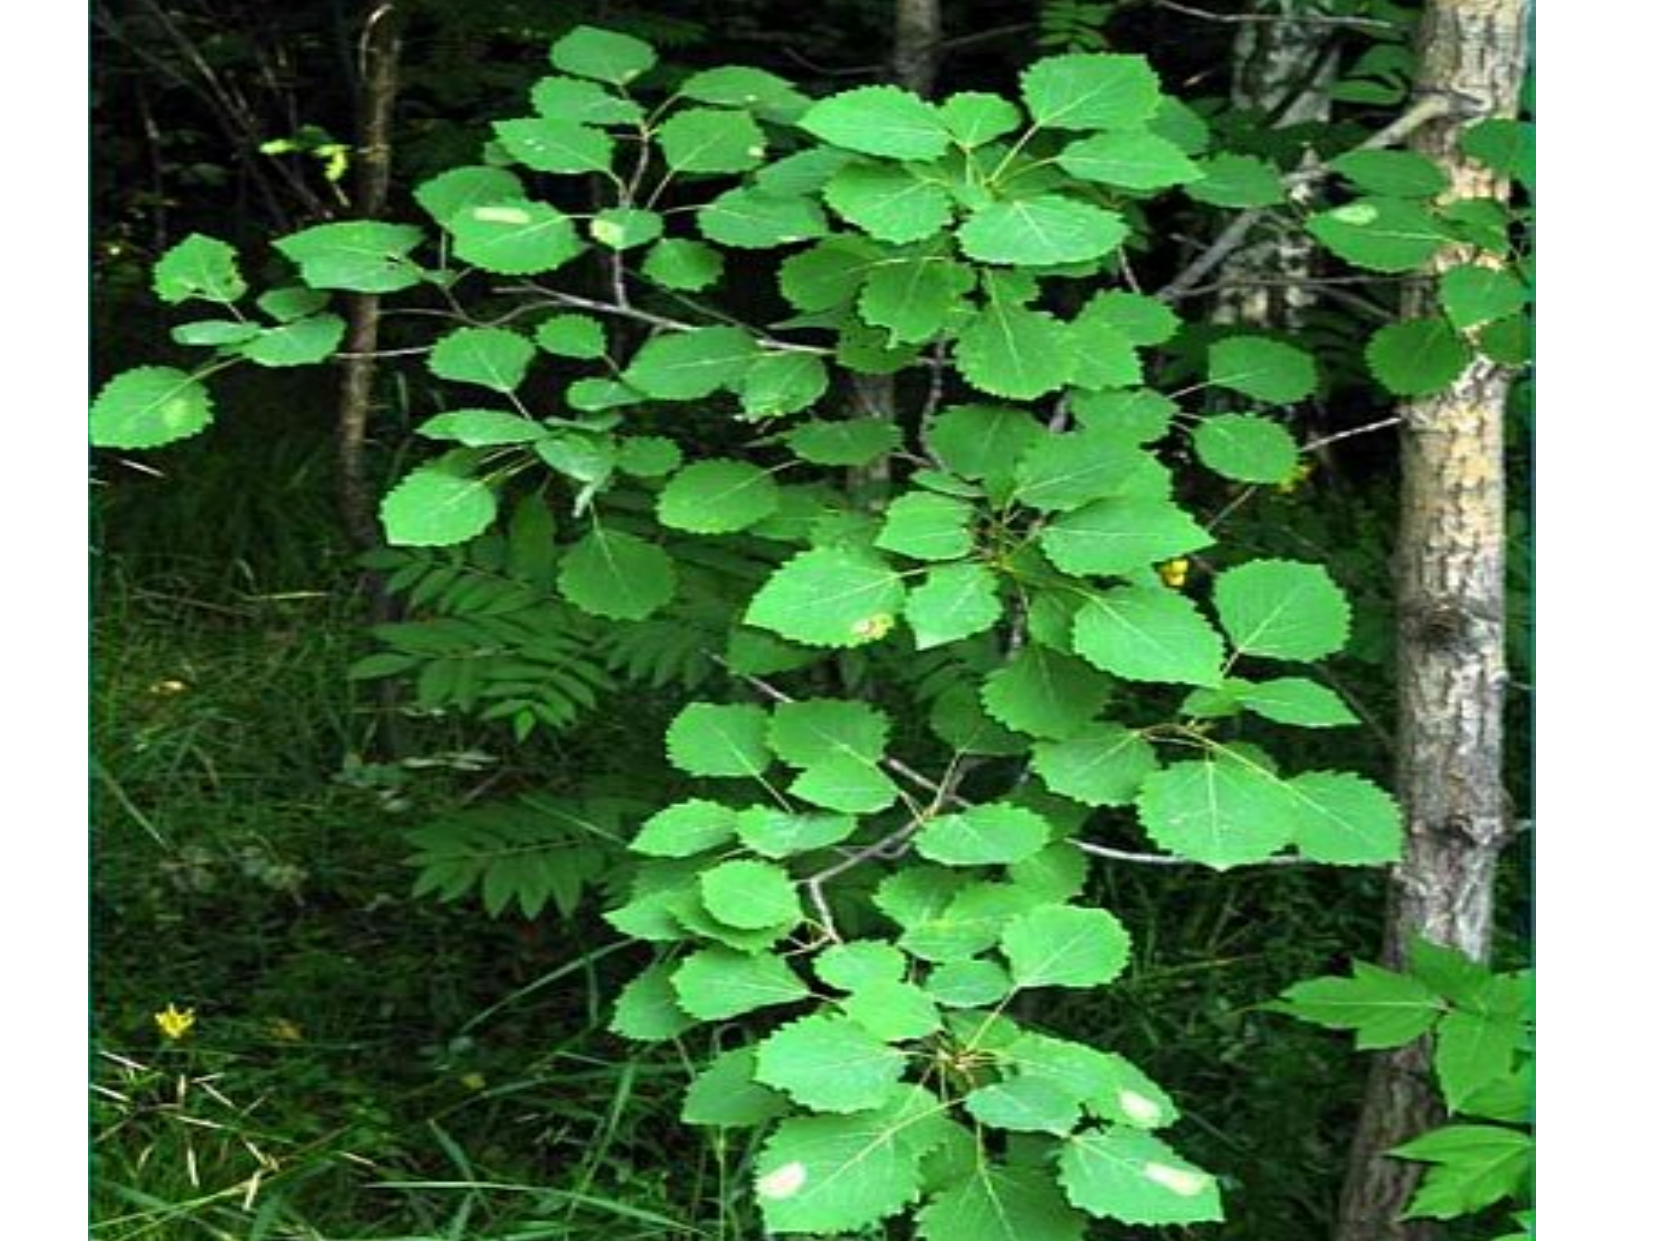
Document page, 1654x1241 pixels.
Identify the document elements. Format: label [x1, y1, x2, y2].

picture [88, 0, 1536, 1241]
